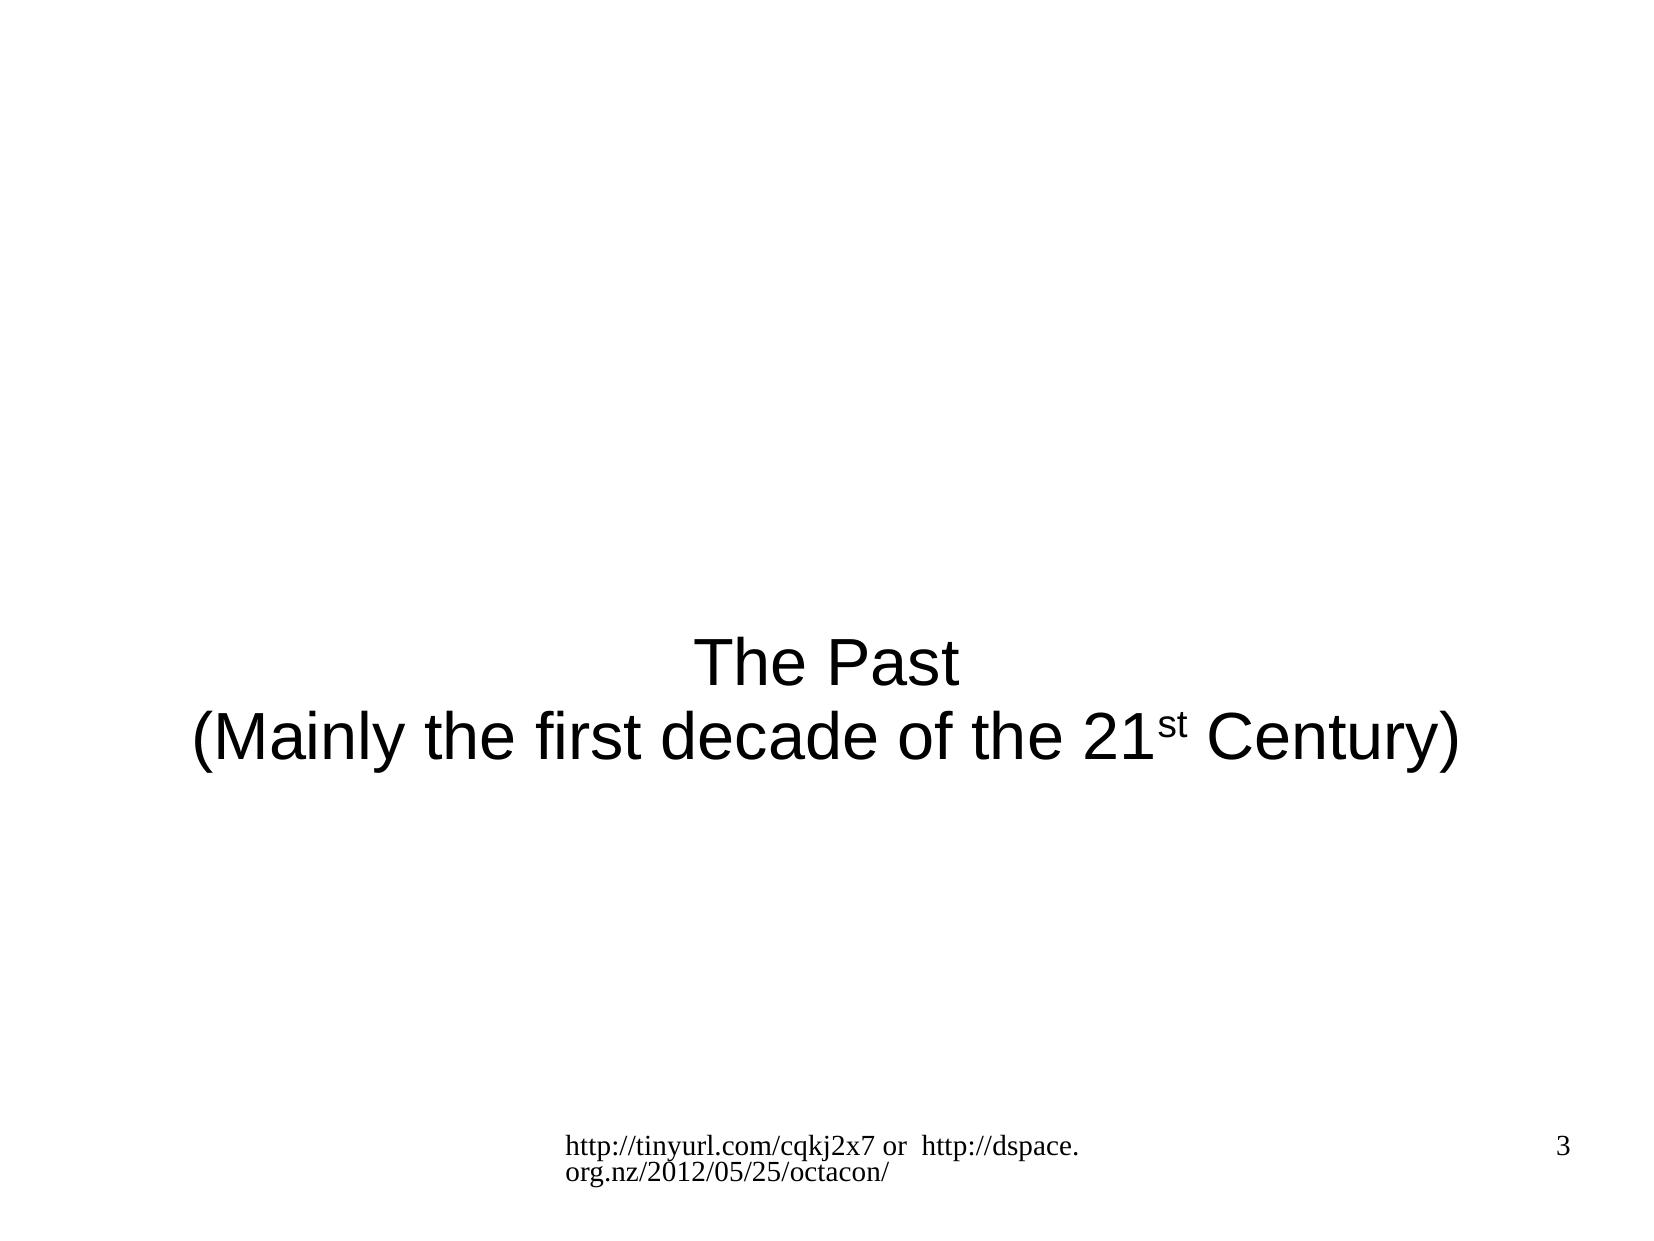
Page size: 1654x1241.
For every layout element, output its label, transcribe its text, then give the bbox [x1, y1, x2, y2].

subtitle The Past (Mainly the first decade of the 21st Century) [82, 290, 1571, 1109]
